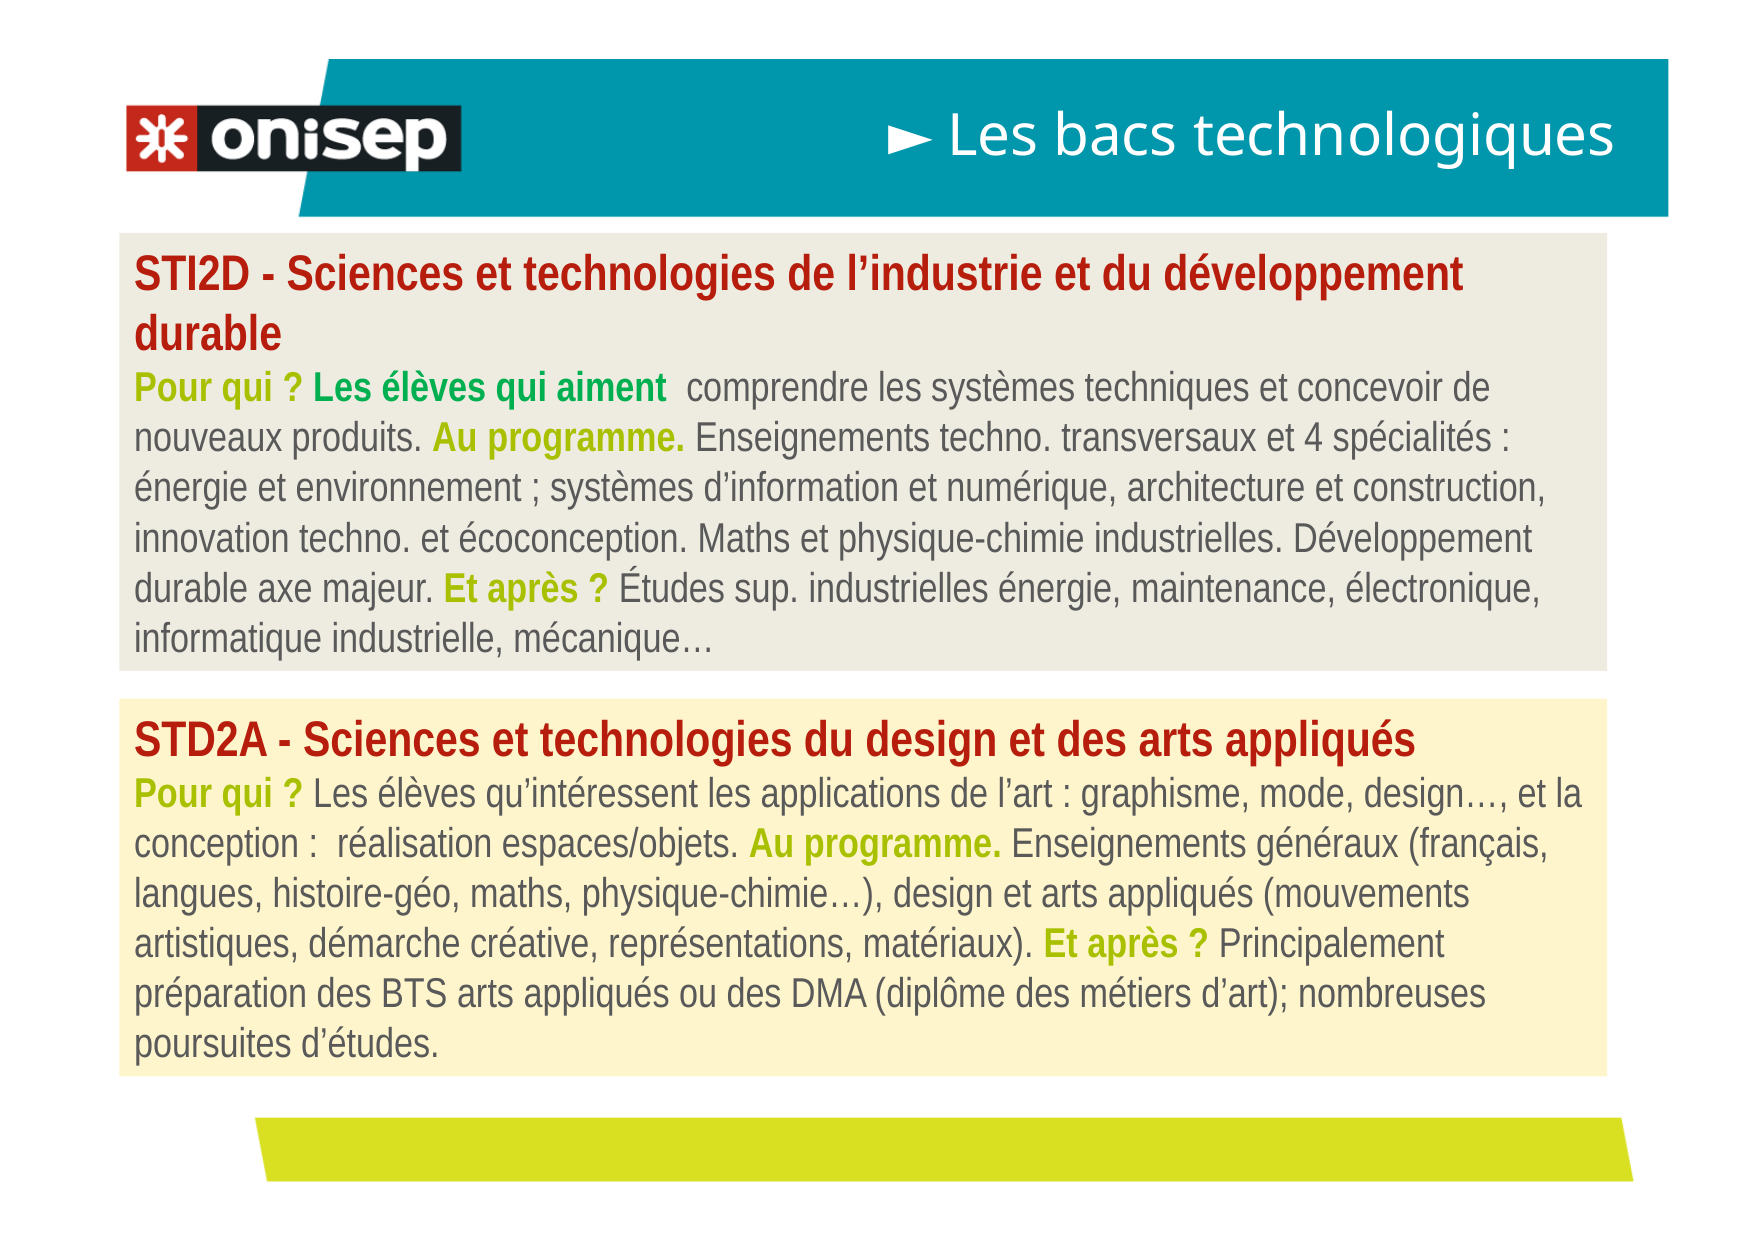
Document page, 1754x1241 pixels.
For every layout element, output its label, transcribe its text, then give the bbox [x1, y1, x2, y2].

text_box STD2A - Sciences et technologies du design et des arts appliqués Pour qui ? Les élèves qu’intéressent les applications de l’art : graphisme, mode, design…, et la conception : réalisation espaces/objets. Au programme. Enseignements généraux (français, langues, histoire-géo, maths, physique-chimie…), design et arts appliqués (mouvements artistiques, démarche créative, représentations, matériaux). Et après ? Principalement préparation des BTS arts appliqués ou des DMA (diplôme des métiers d’art); nombreuses poursuites d’études. [119, 698, 1608, 1077]
picture [59, 59, 1669, 1182]
text_box STI2D - Sciences et technologies de l’industrie et du développement durable Pour qui ? Les élèves qui aiment comprendre les systèmes techniques et concevoir de nouveaux produits. Au programme. Enseignements techno. transversaux et 4 spécialités : énergie et environnement ; systèmes d’information et numérique, architecture et construction, innovation techno. et écoconception. Maths et physique-chimie industrielles. Développement durable axe majeur. Et après ? Études sup. industrielles énergie, maintenance, électronique, informatique industrielle, mécanique… [119, 232, 1608, 671]
text_box ► Les bacs technologiques [473, 89, 1631, 170]
